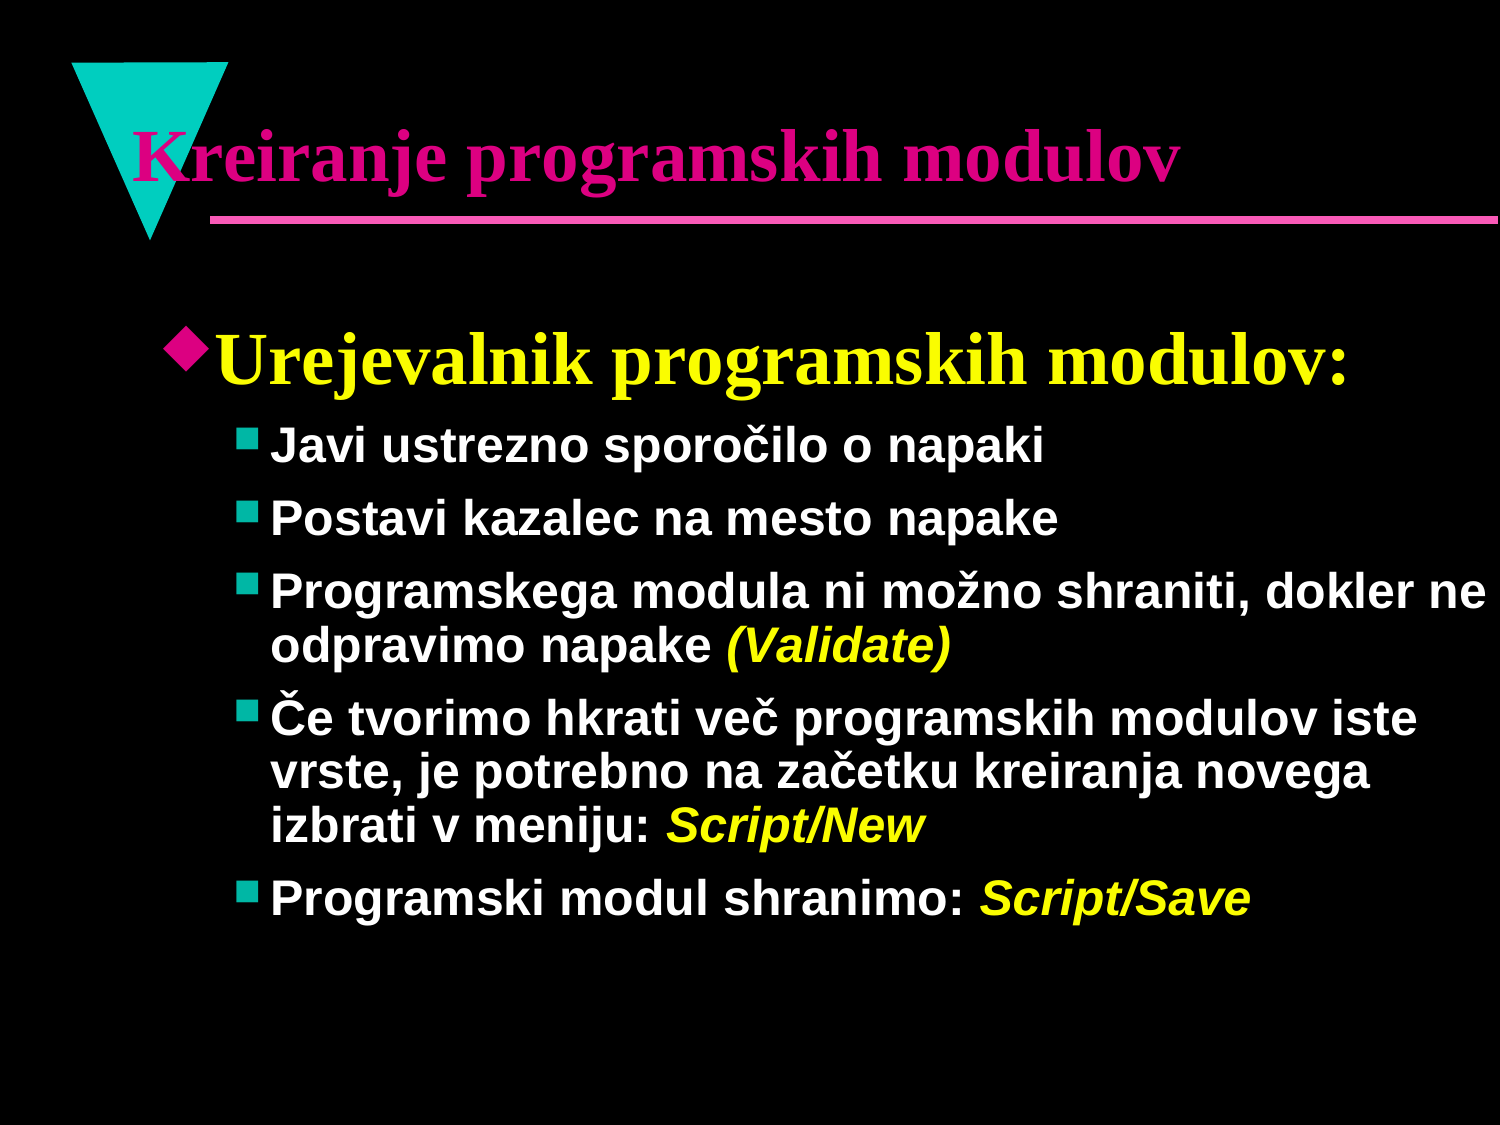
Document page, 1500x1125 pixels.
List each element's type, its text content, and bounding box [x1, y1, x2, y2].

title Kreiranje programskih modulov [117, 63, 1500, 251]
list Urejevalnik programskih modulov: Javi ustrezno sporočilo o napaki Postavi kazalec na mesto napake Programskega modula ni možno shraniti, dokler ne odpravimo napake (Validate) Če tvorimo hkrati več programskih modulov iste vrste, je potrebno na začetku kreiranja novega izbrati v meniju: Script/New Programski modul shranimo: Script/Save [143, 312, 1500, 988]
